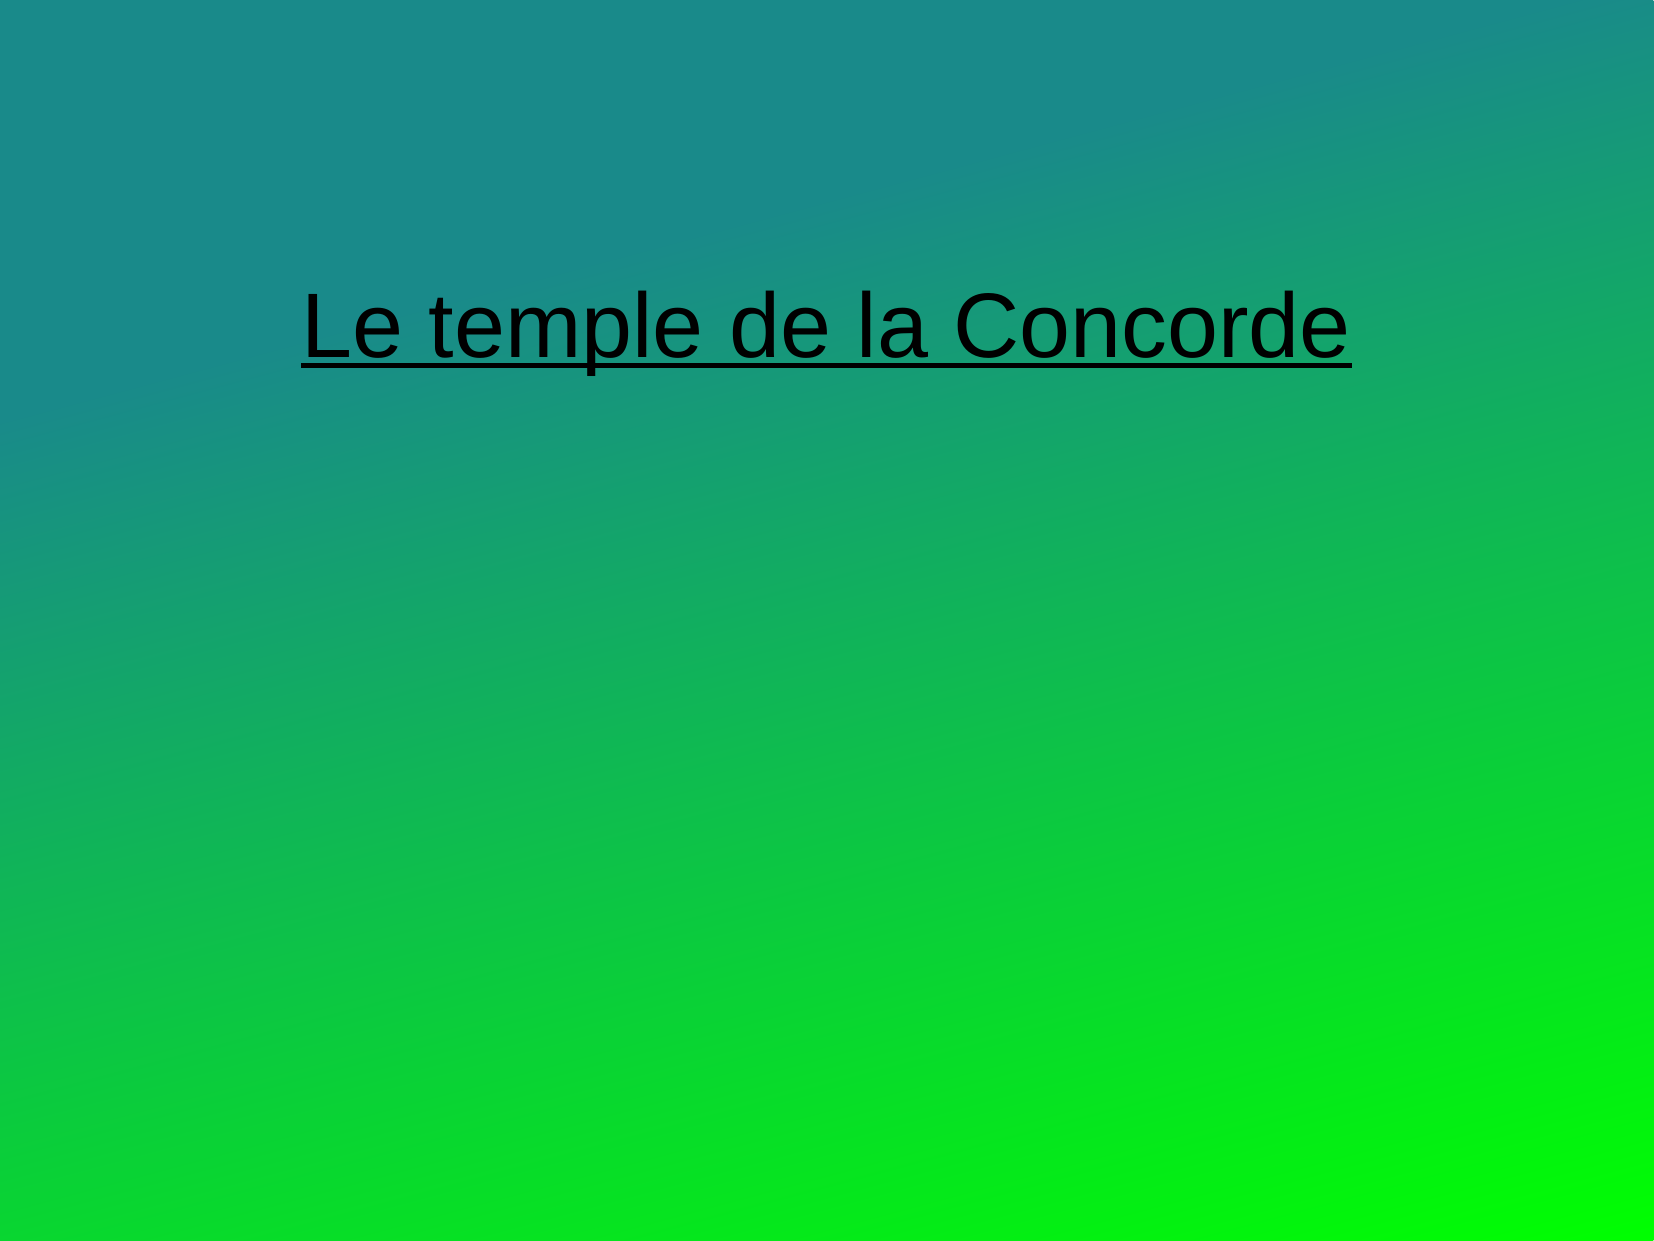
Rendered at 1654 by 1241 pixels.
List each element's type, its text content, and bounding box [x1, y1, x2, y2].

title Le temple de la Concorde [82, 37, 1571, 615]
